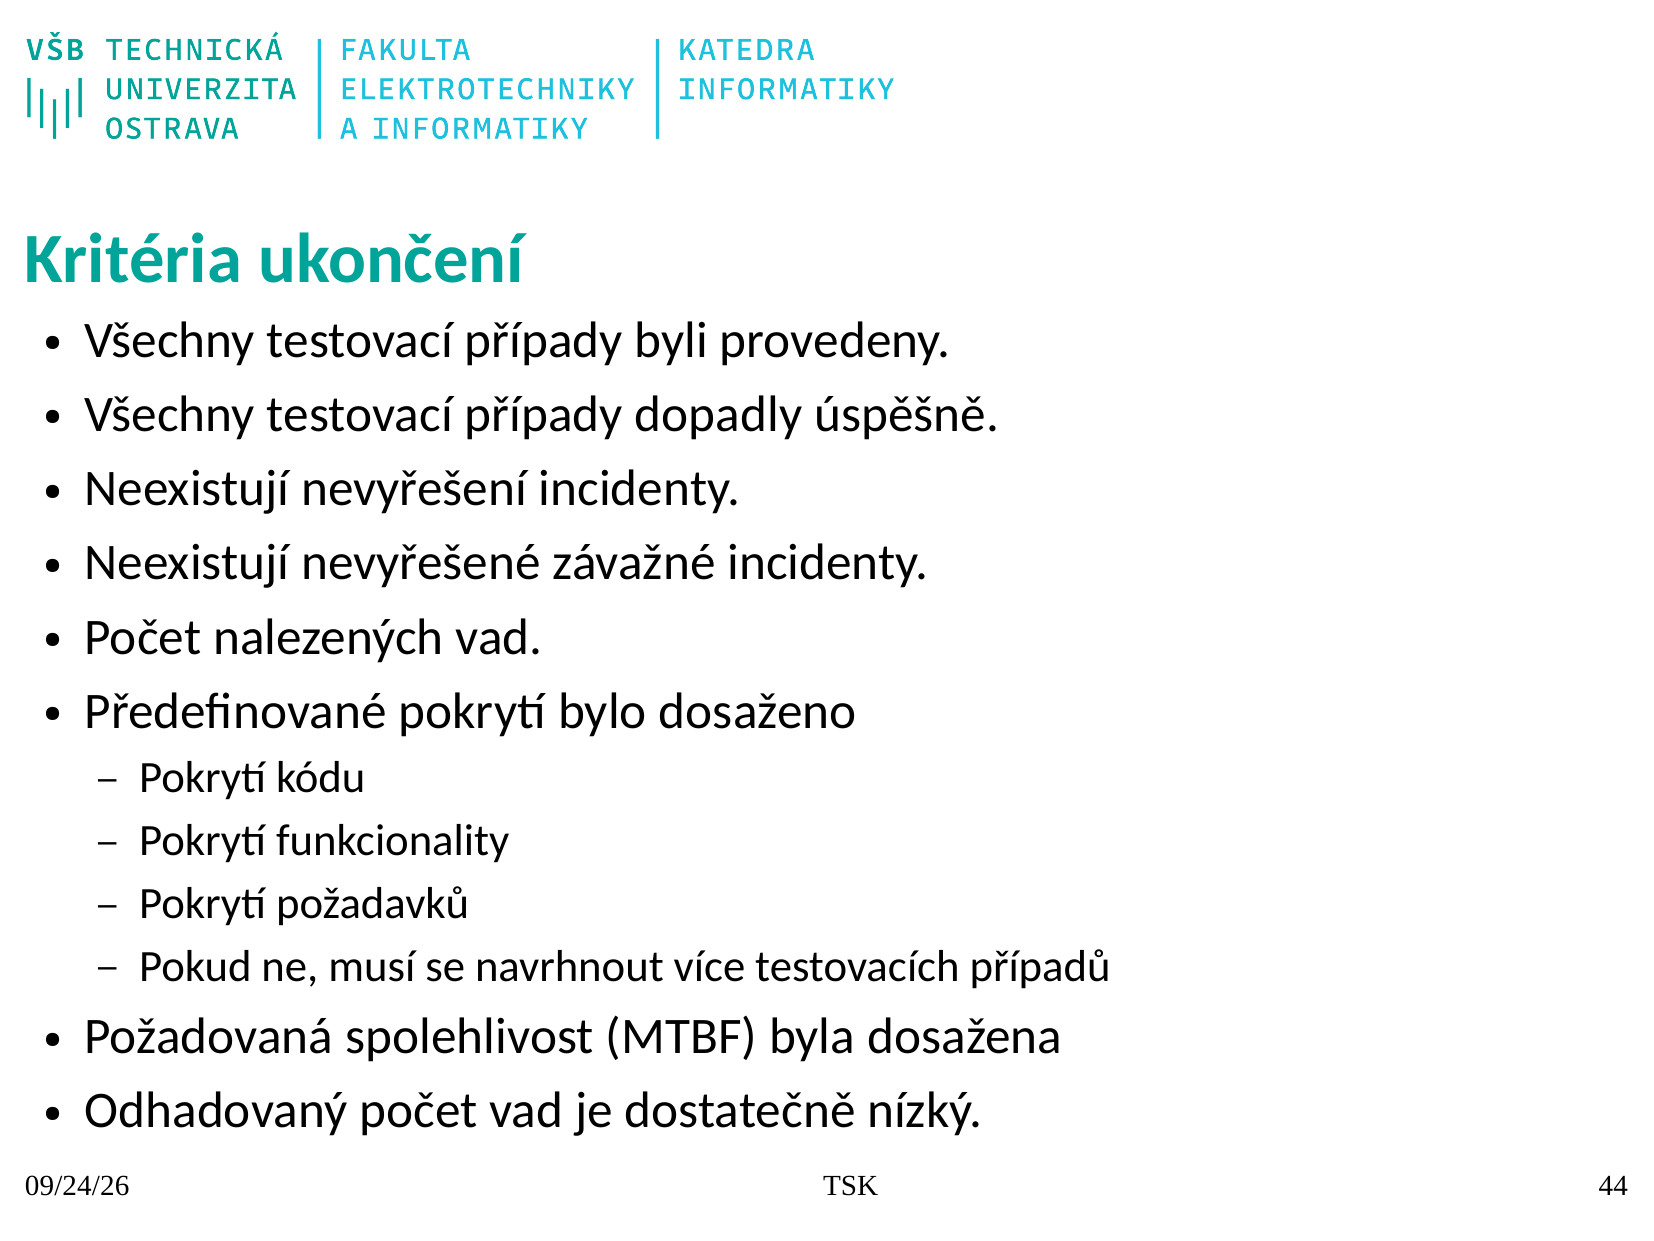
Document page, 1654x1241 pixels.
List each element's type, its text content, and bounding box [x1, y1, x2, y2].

list Všechny testovací případy byli provedeny. Všechny testovací případy dopadly úspěšně. Neexistují nevyřešení incidenty. Neexistují nevyřešené závažné incidenty. Počet nalezených vad. Předefinované pokrytí bylo dosaženo Pokrytí kódu Pokrytí funkcionality Pokrytí požadavků Pokud ne, musí se navrhnout více testovacích případů Požadovaná spolehlivost (MTBF) byla dosažena Odhadovaný počet vad je dostatečně nízký. [30, 318, 1629, 1146]
title Kritéria ukončení [24, 169, 1629, 300]
picture [26, 31, 894, 139]
